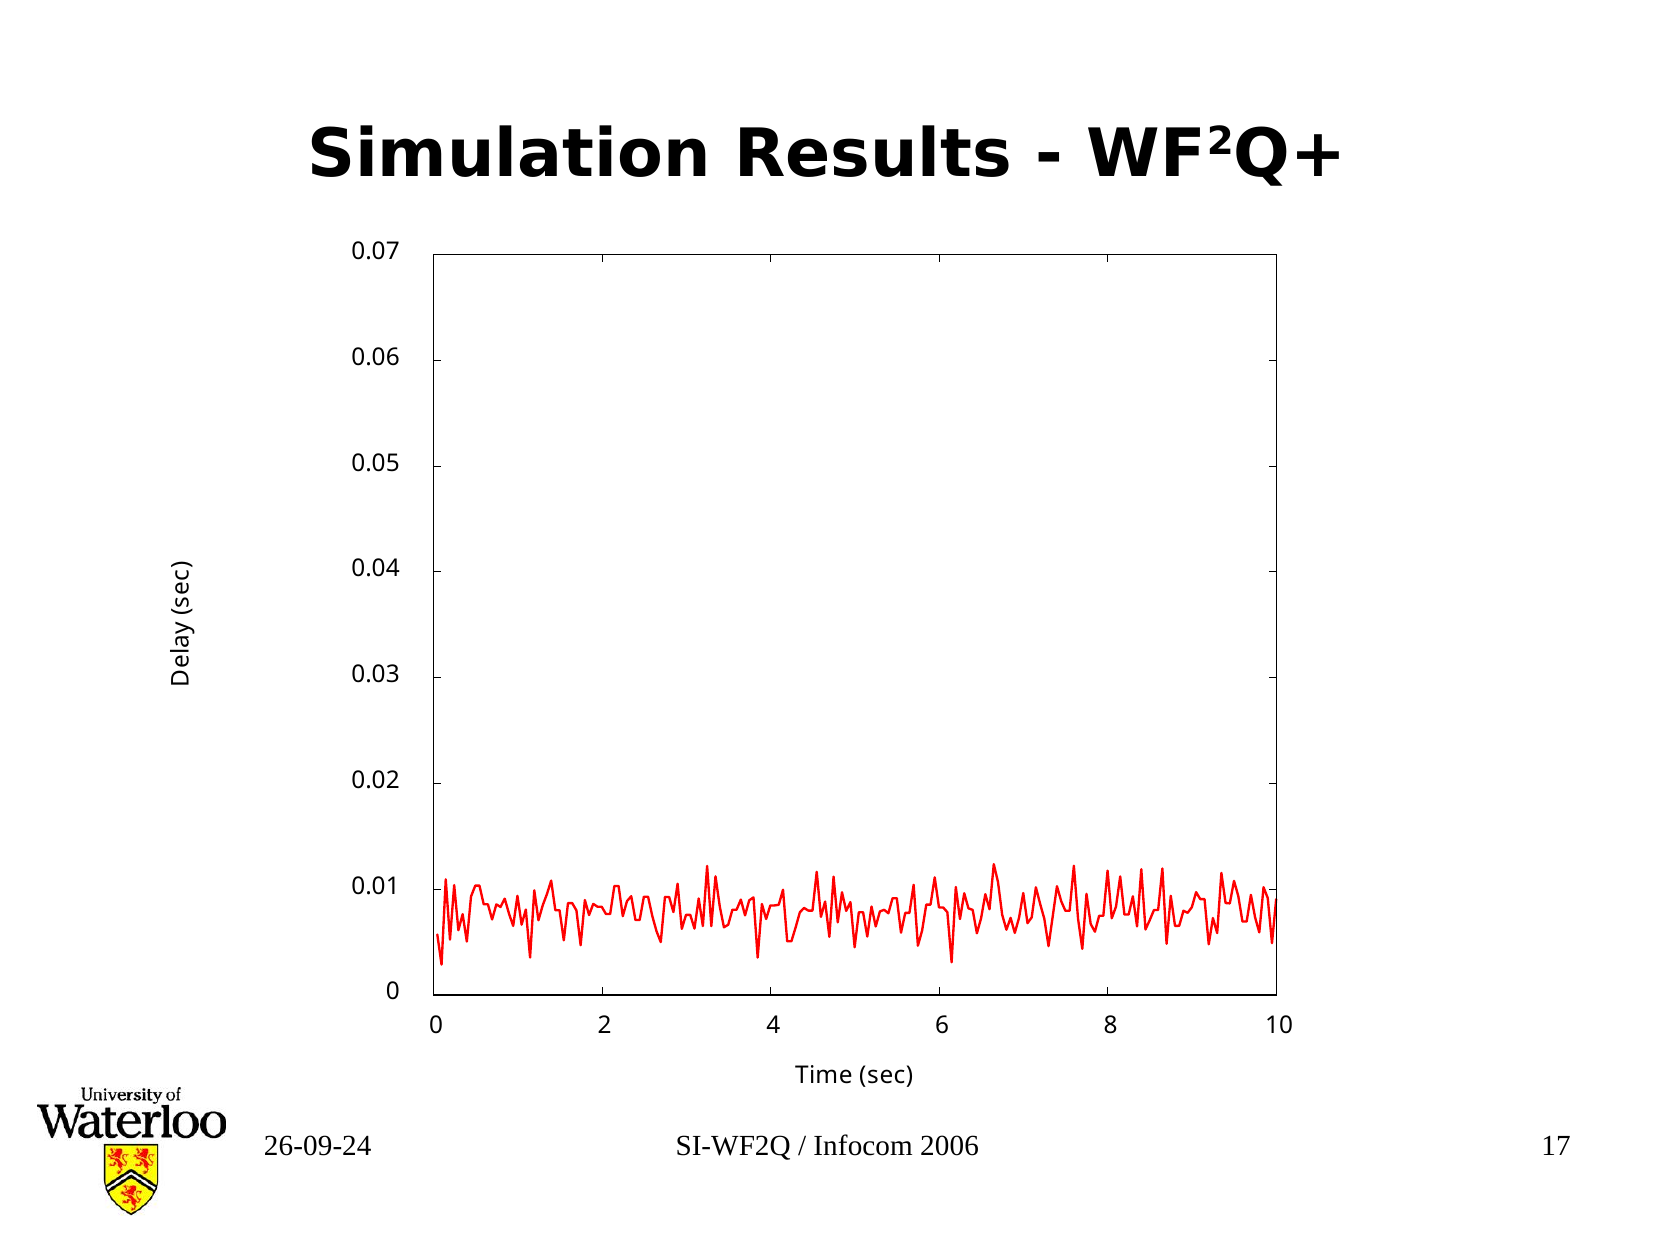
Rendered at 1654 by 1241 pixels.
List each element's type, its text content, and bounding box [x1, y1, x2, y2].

picture [37, 187, 1360, 1216]
title Simulation Results - WF2Q+ [82, 49, 1571, 257]
